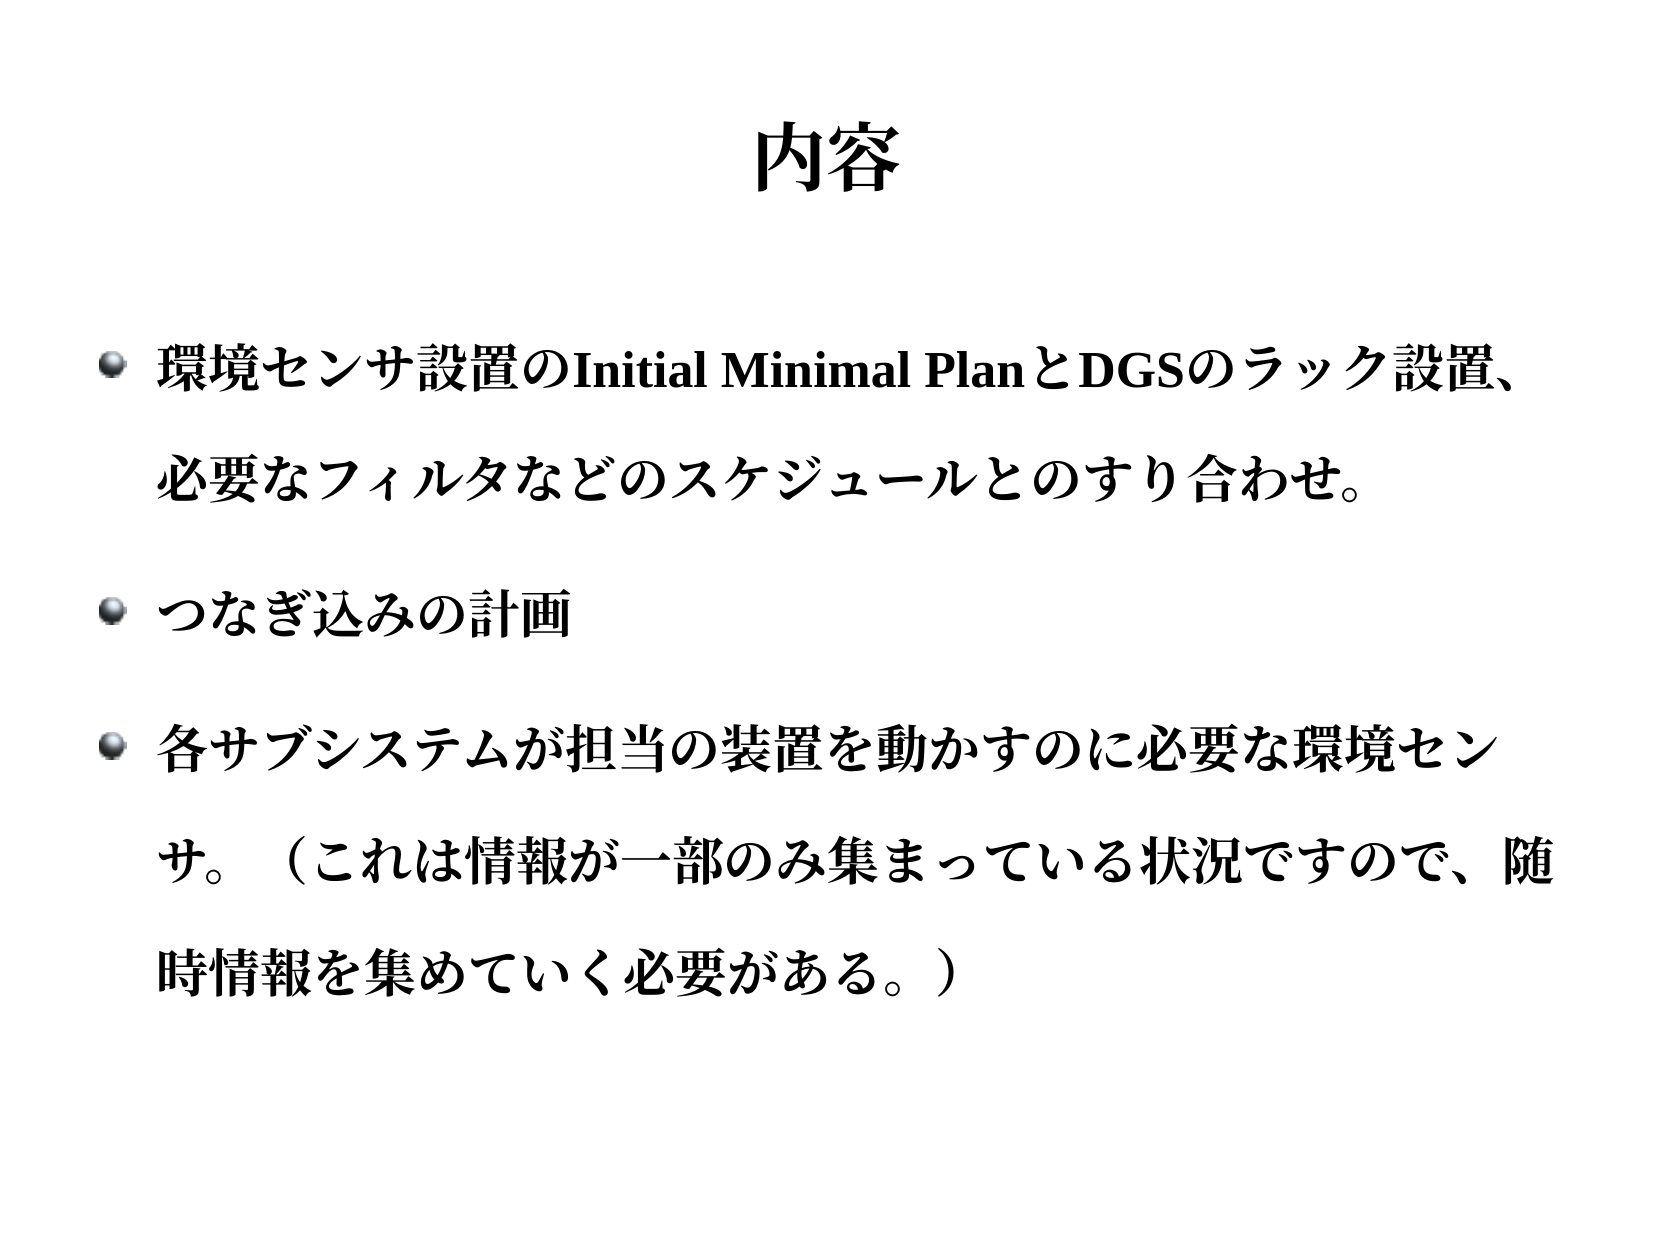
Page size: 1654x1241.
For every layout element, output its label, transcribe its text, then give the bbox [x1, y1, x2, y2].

list 環境センサ設置のInitial Minimal PlanとDGSのラック設置、必要なフィルタなどのスケジュールとのすり合わせ。 つなぎ込みの計画 各サブシステムが担当の装置を動かすのに必要な環境センサ。（これは情報が一部のみ集まっている状況ですので、随時情報を集めていく必要がある。） [82, 290, 1571, 1010]
title 内容 [82, 49, 1571, 257]
